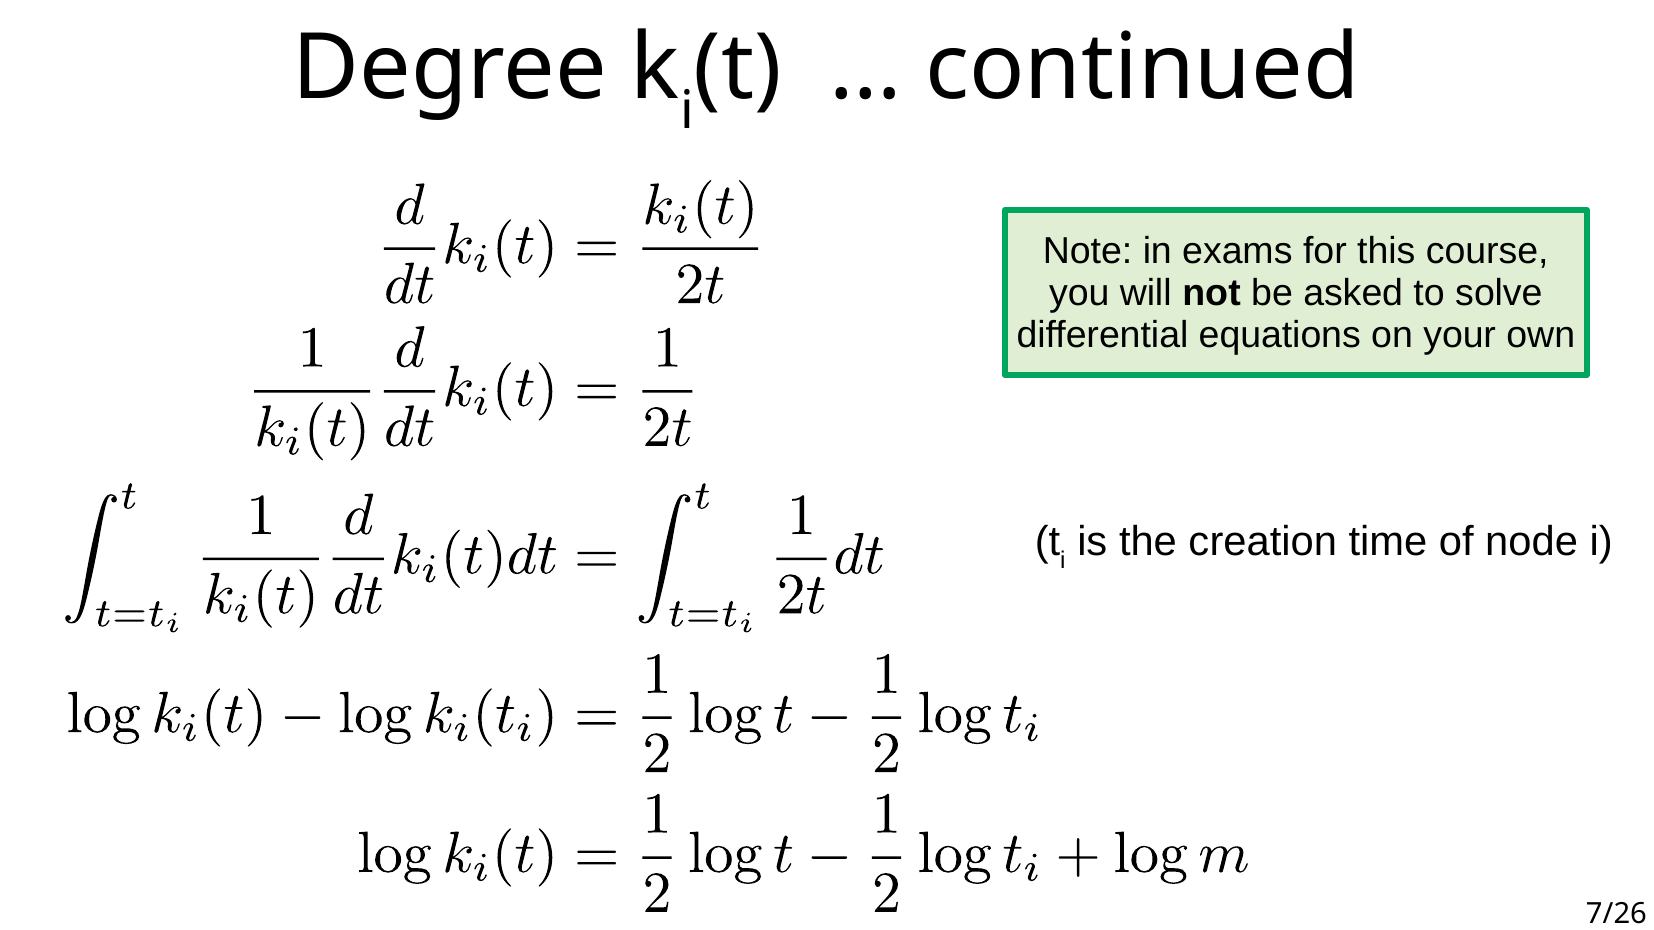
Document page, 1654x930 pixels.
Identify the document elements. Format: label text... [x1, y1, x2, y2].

title Degree ki(t) … continued [82, 0, 1571, 148]
text_box Note: in exams for this course, you will not be asked to solve differential equations on your own [1005, 209, 1587, 376]
text_box [61, 180, 1250, 912]
text_box (ti is the creation time of node i) [1020, 510, 1636, 614]
